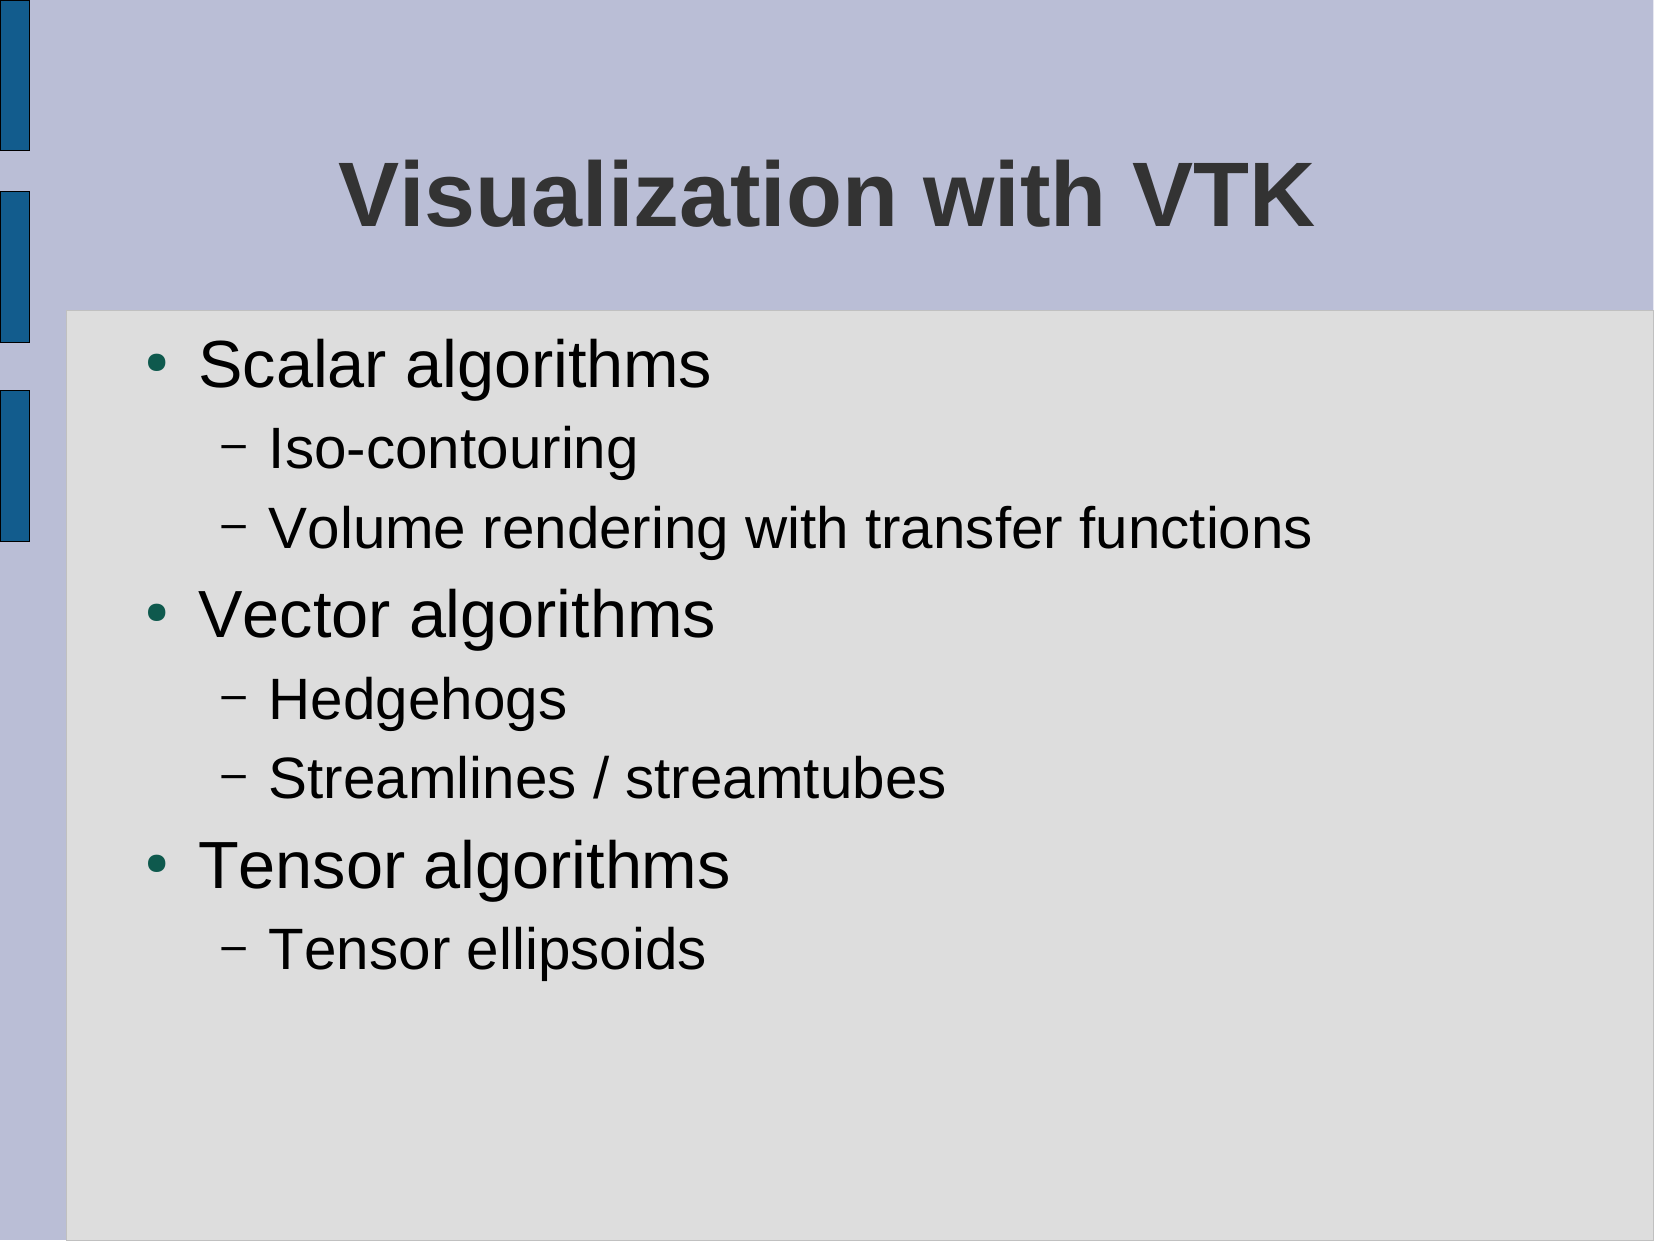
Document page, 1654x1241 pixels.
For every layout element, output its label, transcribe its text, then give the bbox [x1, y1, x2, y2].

title Visualization with VTK [121, 83, 1534, 306]
list Scalar algorithms Iso-contouring Volume rendering with transfer functions Vector algorithms Hedgehogs Streamlines / streamtubes Tensor algorithms Tensor ellipsoids [112, 319, 1613, 1228]
